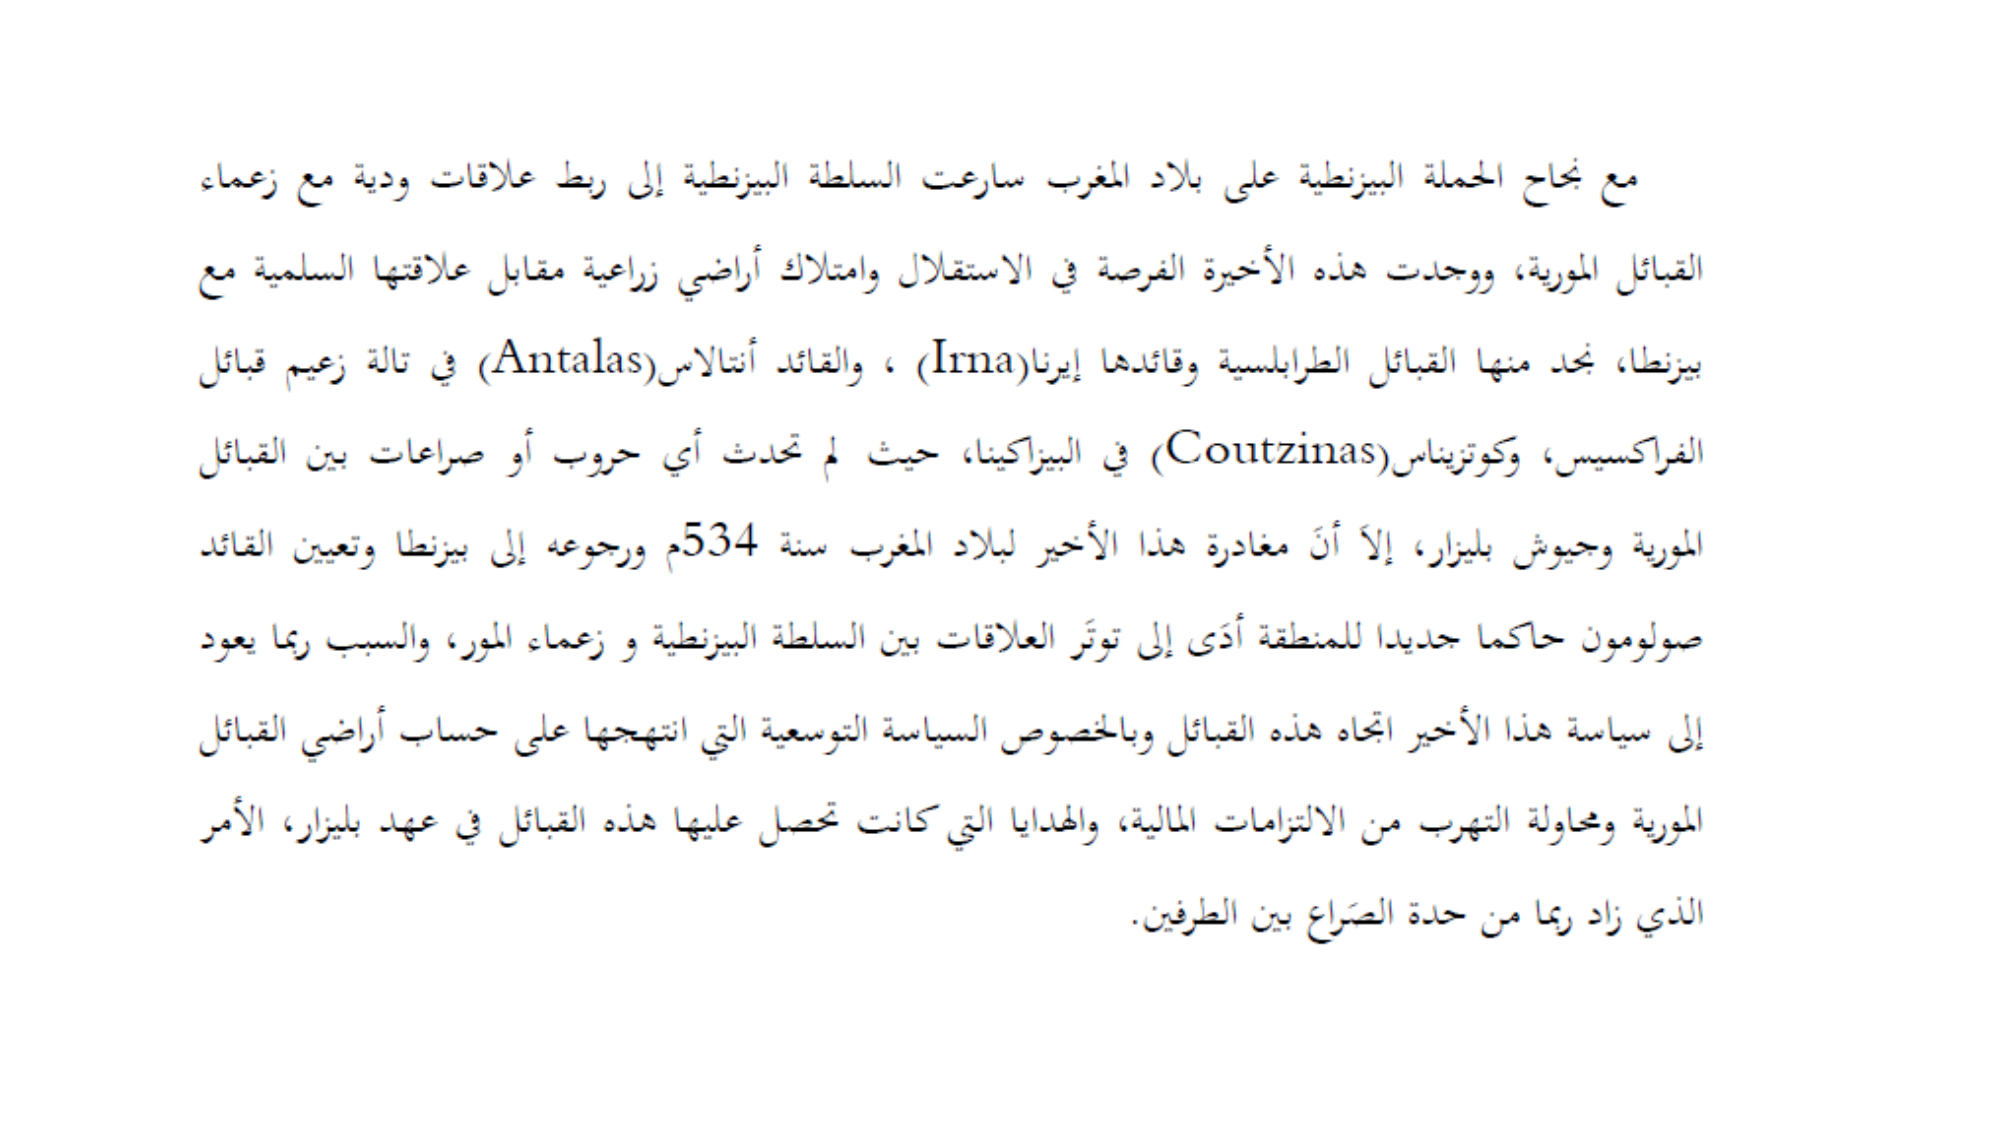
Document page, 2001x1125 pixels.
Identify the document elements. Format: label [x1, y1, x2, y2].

picture [165, 117, 1705, 962]
